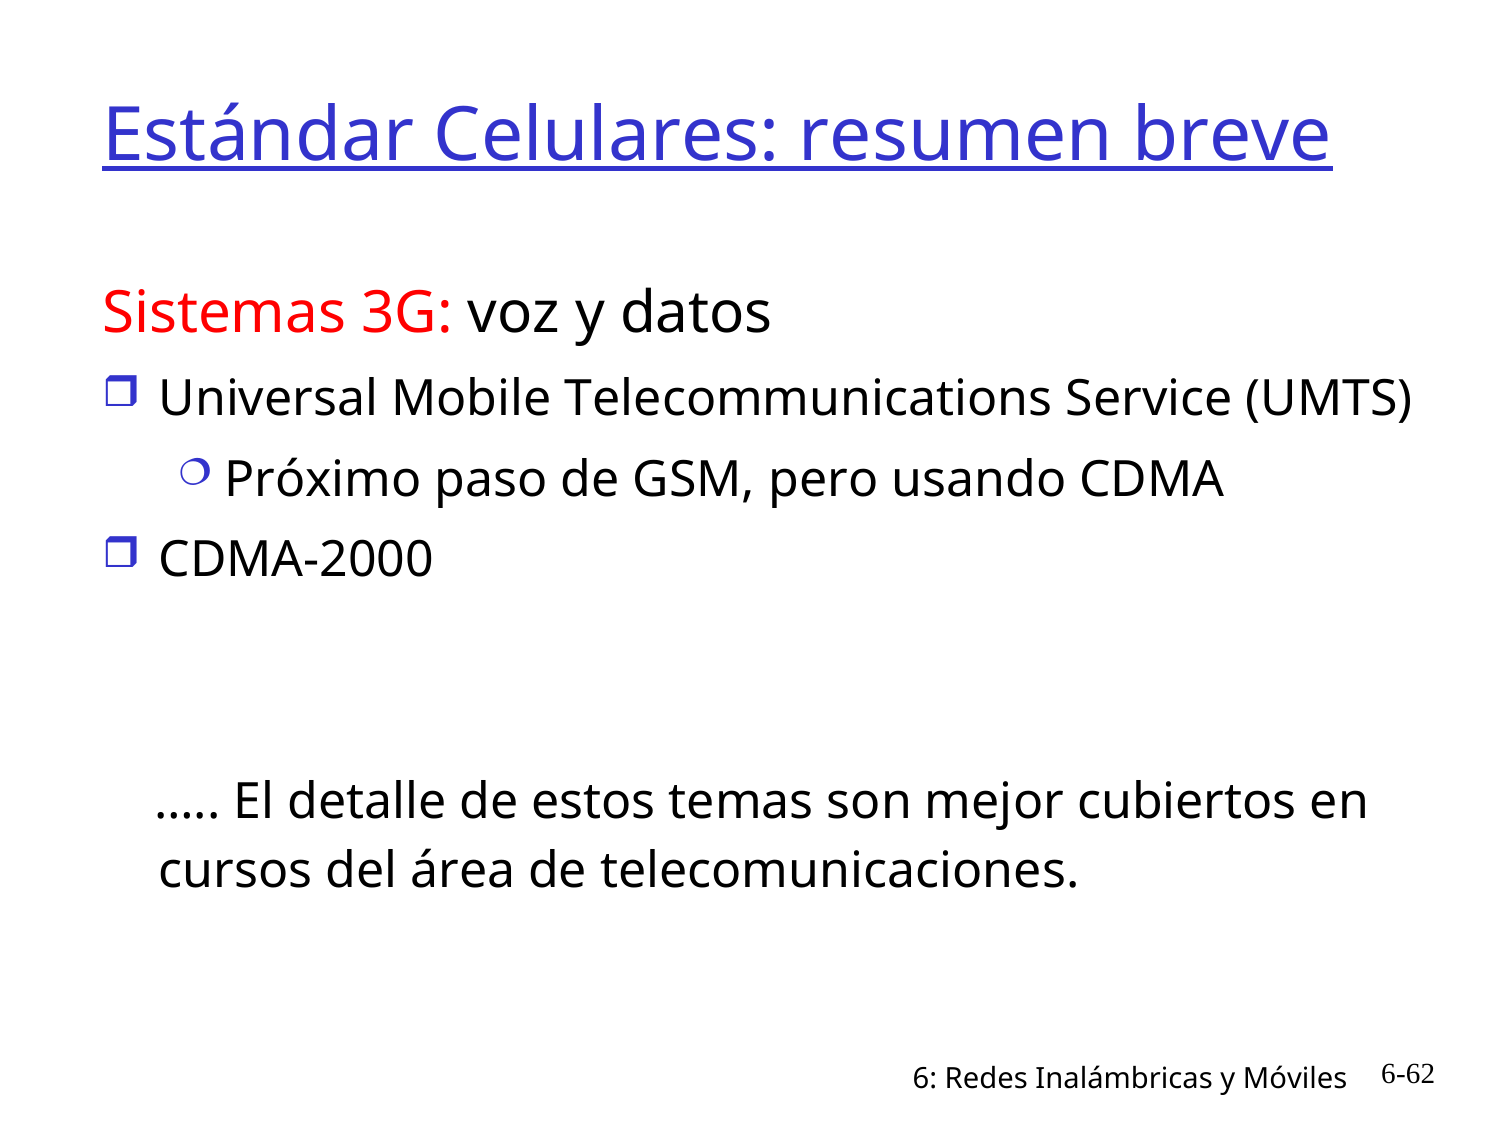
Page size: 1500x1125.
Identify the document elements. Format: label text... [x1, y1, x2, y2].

list Sistemas 3G: voz y datos Universal Mobile Telecommunications Service (UMTS) Próximo paso de GSM, pero usando CDMA CDMA-2000 ….. El detalle de estos temas son mejor cubiertos en cursos del área de telecomunicaciones. [87, 262, 1474, 1026]
title Estándar Celulares: resumen breve [87, 36, 1363, 227]
